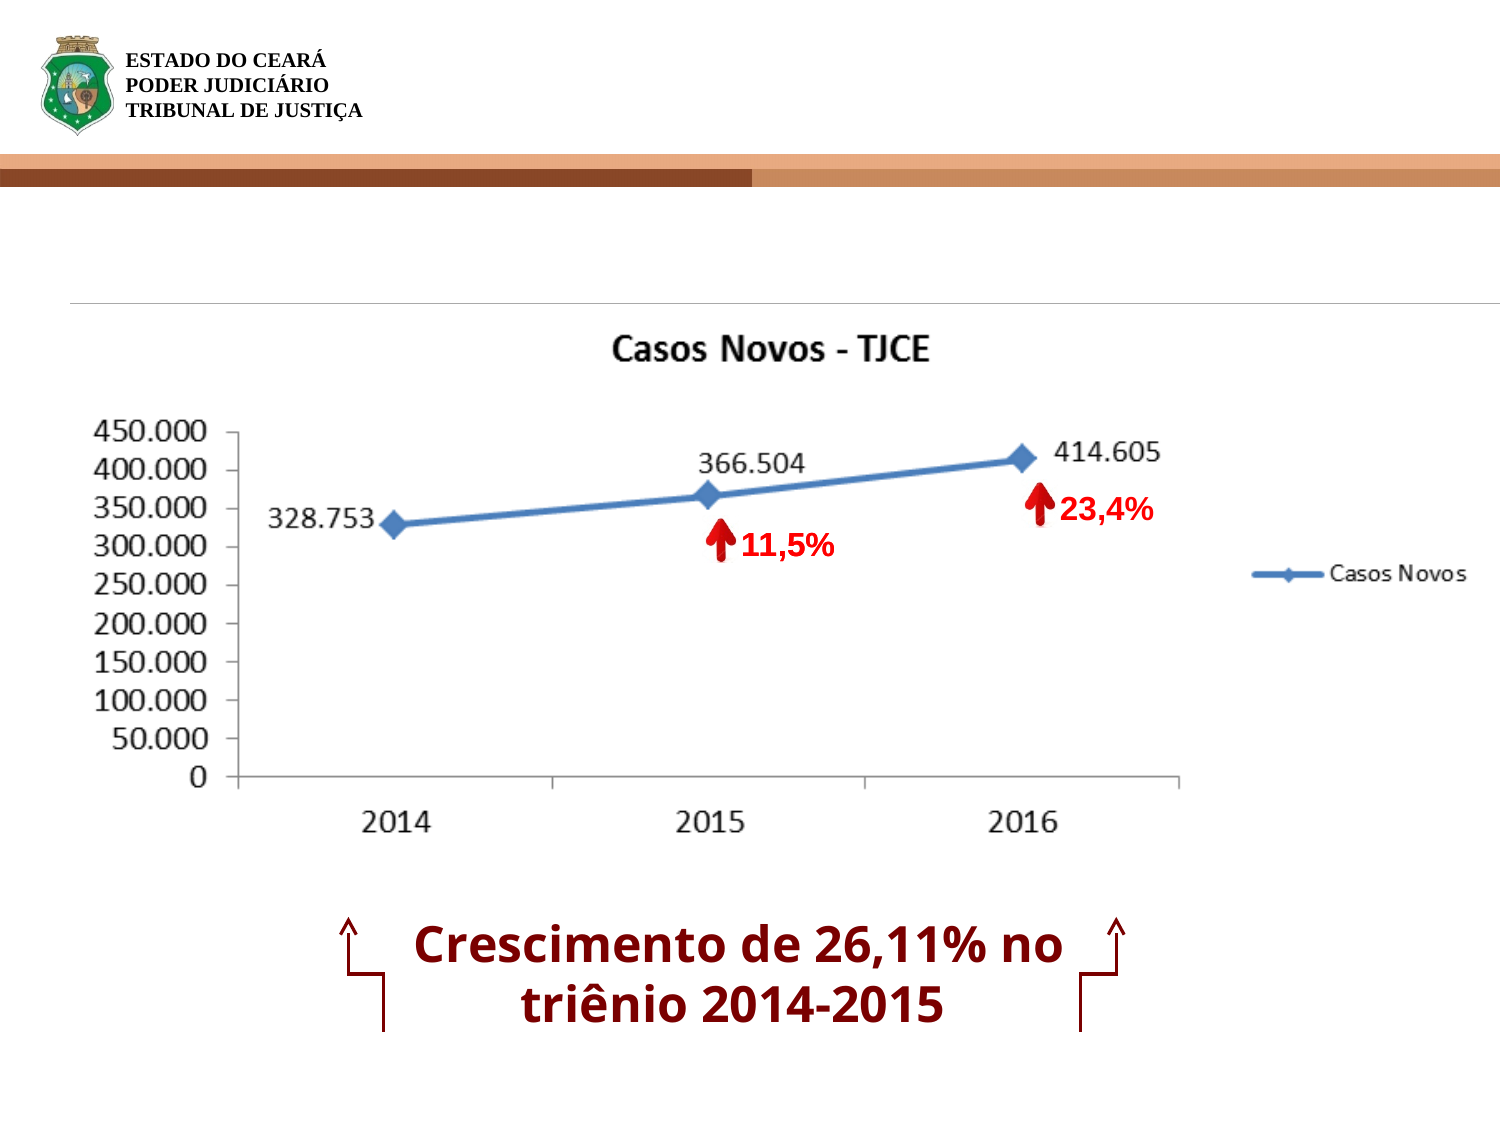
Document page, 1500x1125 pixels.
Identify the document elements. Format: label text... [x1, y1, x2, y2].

picture [70, 302, 1500, 846]
text_box Crescimento de 26,11% no triênio 2014-2015 [360, 904, 1119, 1041]
text_box 23,4% [1045, 479, 1199, 536]
text_box 11,5% [726, 515, 880, 571]
picture [37, 35, 118, 136]
picture [0, 154, 1500, 187]
